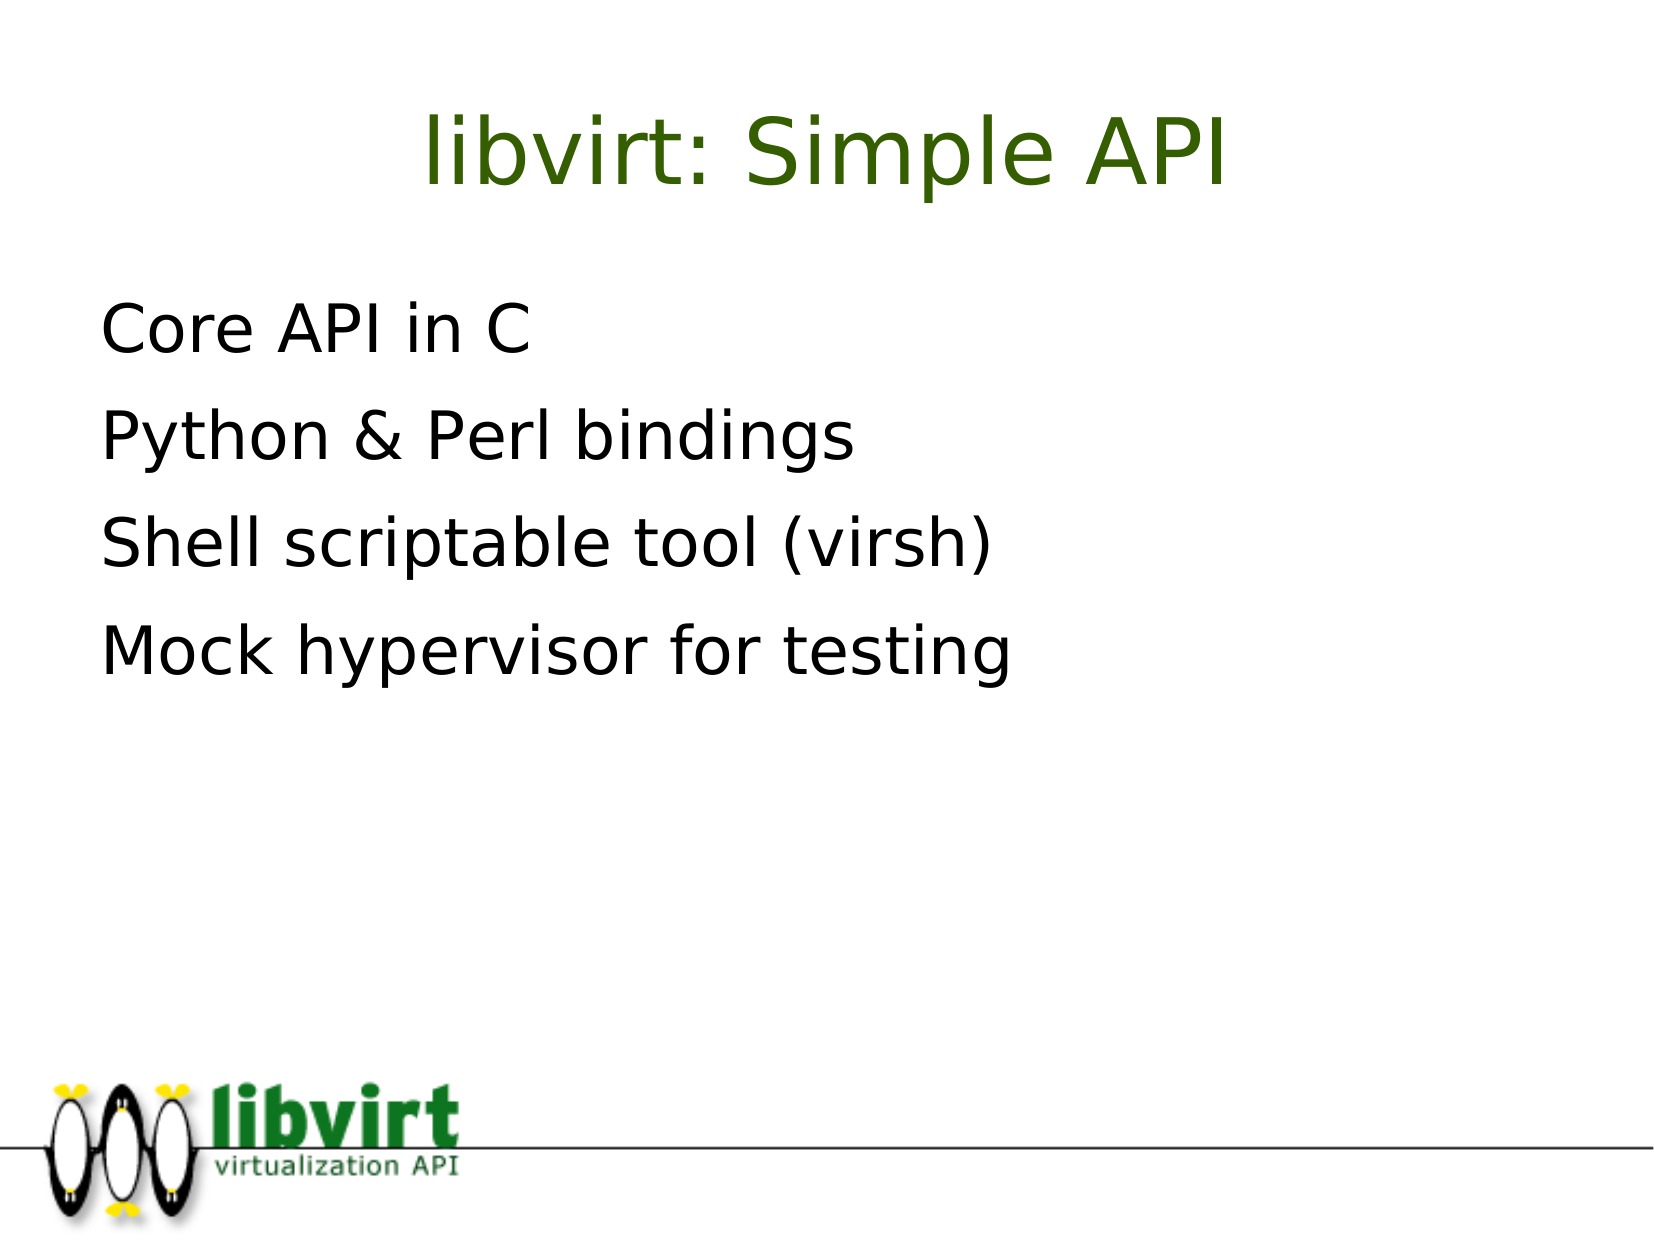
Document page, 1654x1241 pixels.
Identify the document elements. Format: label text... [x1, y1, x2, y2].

picture [0, 1076, 1654, 1241]
list Core API in C Python & Perl bindings Shell scriptable tool (virsh) Mock hypervisor for testing [82, 290, 1571, 1109]
title libvirt: Simple API [82, 49, 1571, 257]
